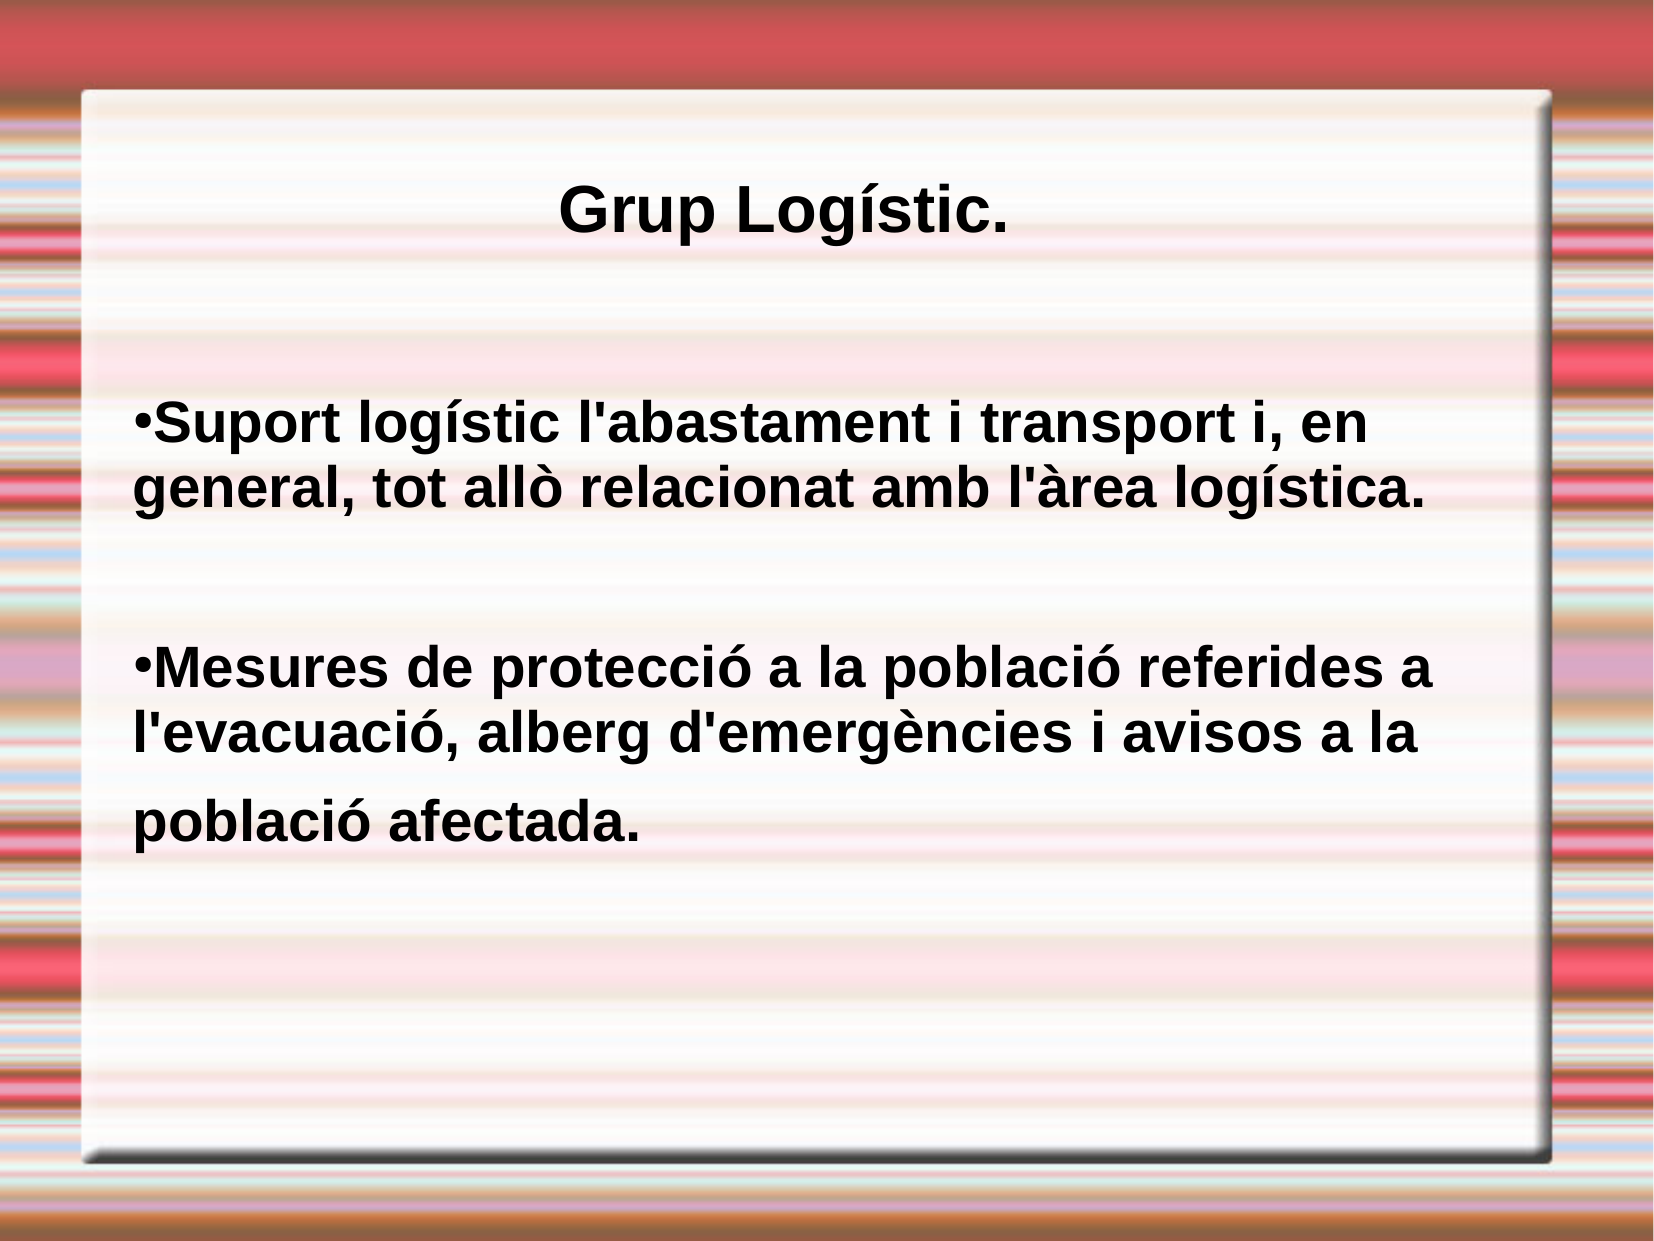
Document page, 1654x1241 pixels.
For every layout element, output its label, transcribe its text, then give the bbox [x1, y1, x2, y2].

text_box Grup Logístic. [543, 164, 1063, 382]
picture [0, 0, 1654, 1241]
text_box Suport logístic l'abastament i transport i, en general, tot allò relacionat amb l'àrea logística. Mesures de protecció a la població referides a l'evacuació, alberg d'emergències i avisos a la població afectada. [118, 382, 1506, 1093]
